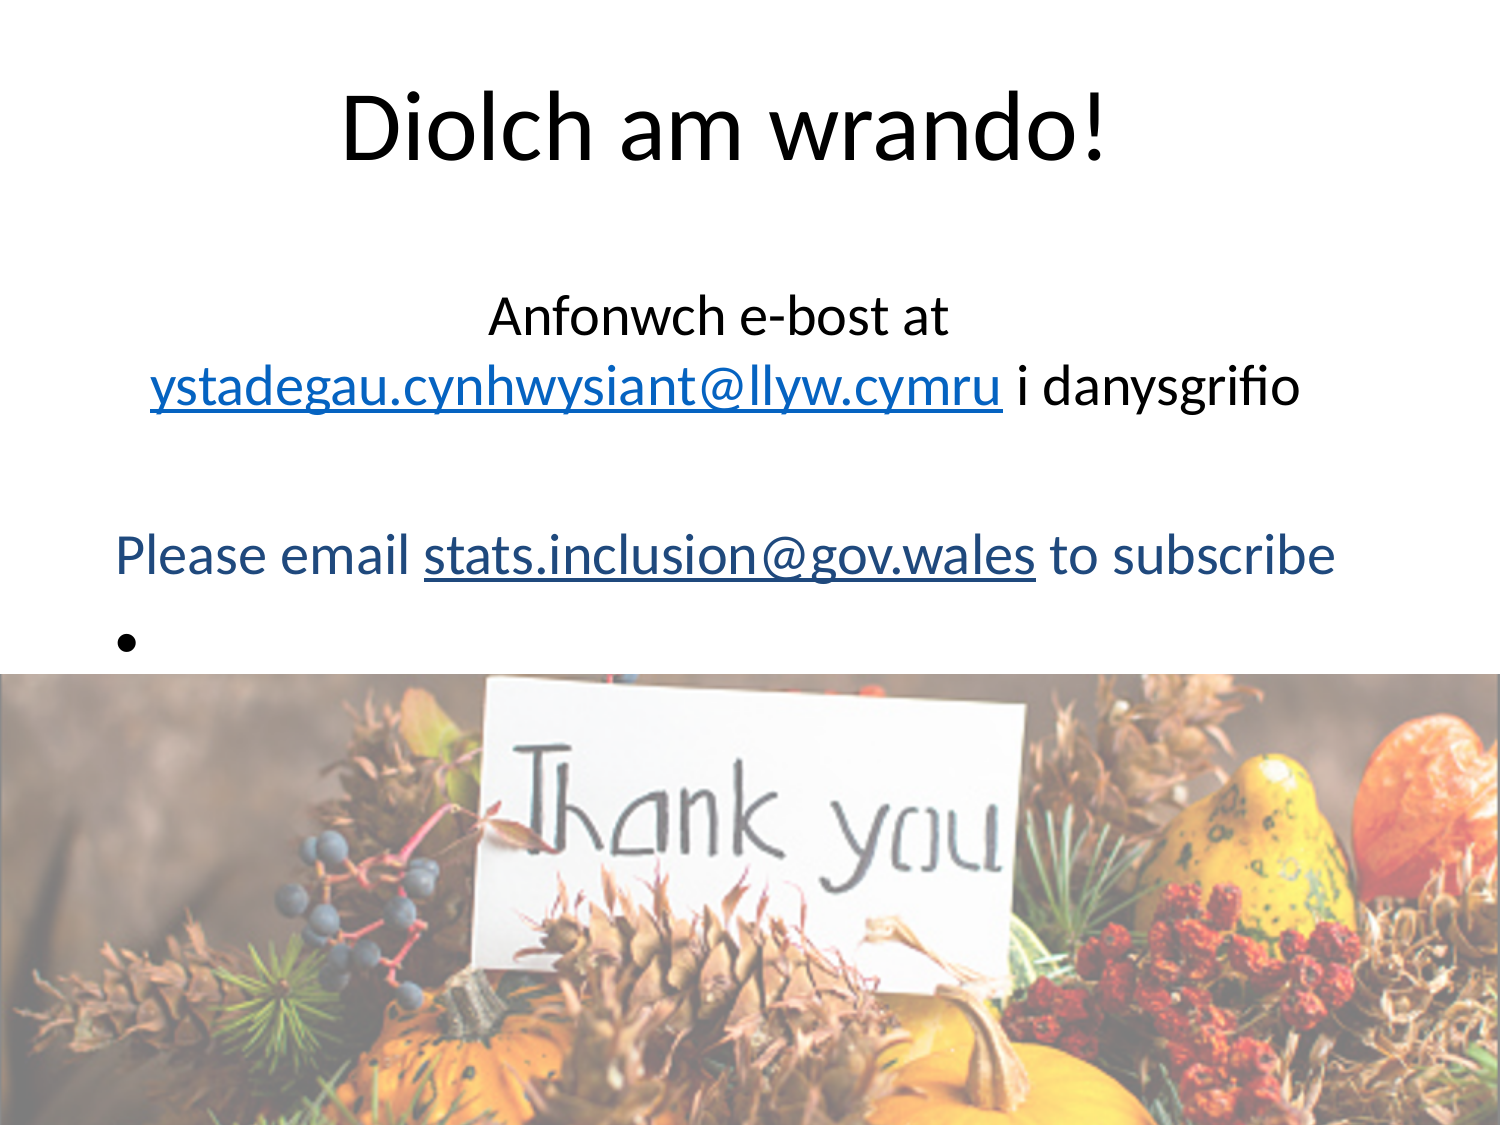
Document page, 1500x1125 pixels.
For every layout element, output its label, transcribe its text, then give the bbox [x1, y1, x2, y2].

picture [0, 674, 1500, 1125]
list Diolch am wrando! Anfonwch e-bost at ystadegau.cynhwysiant@llyw.cymru i danysgrifio Please email stats.inclusion@gov.wales to subscribe [100, 53, 1451, 673]
